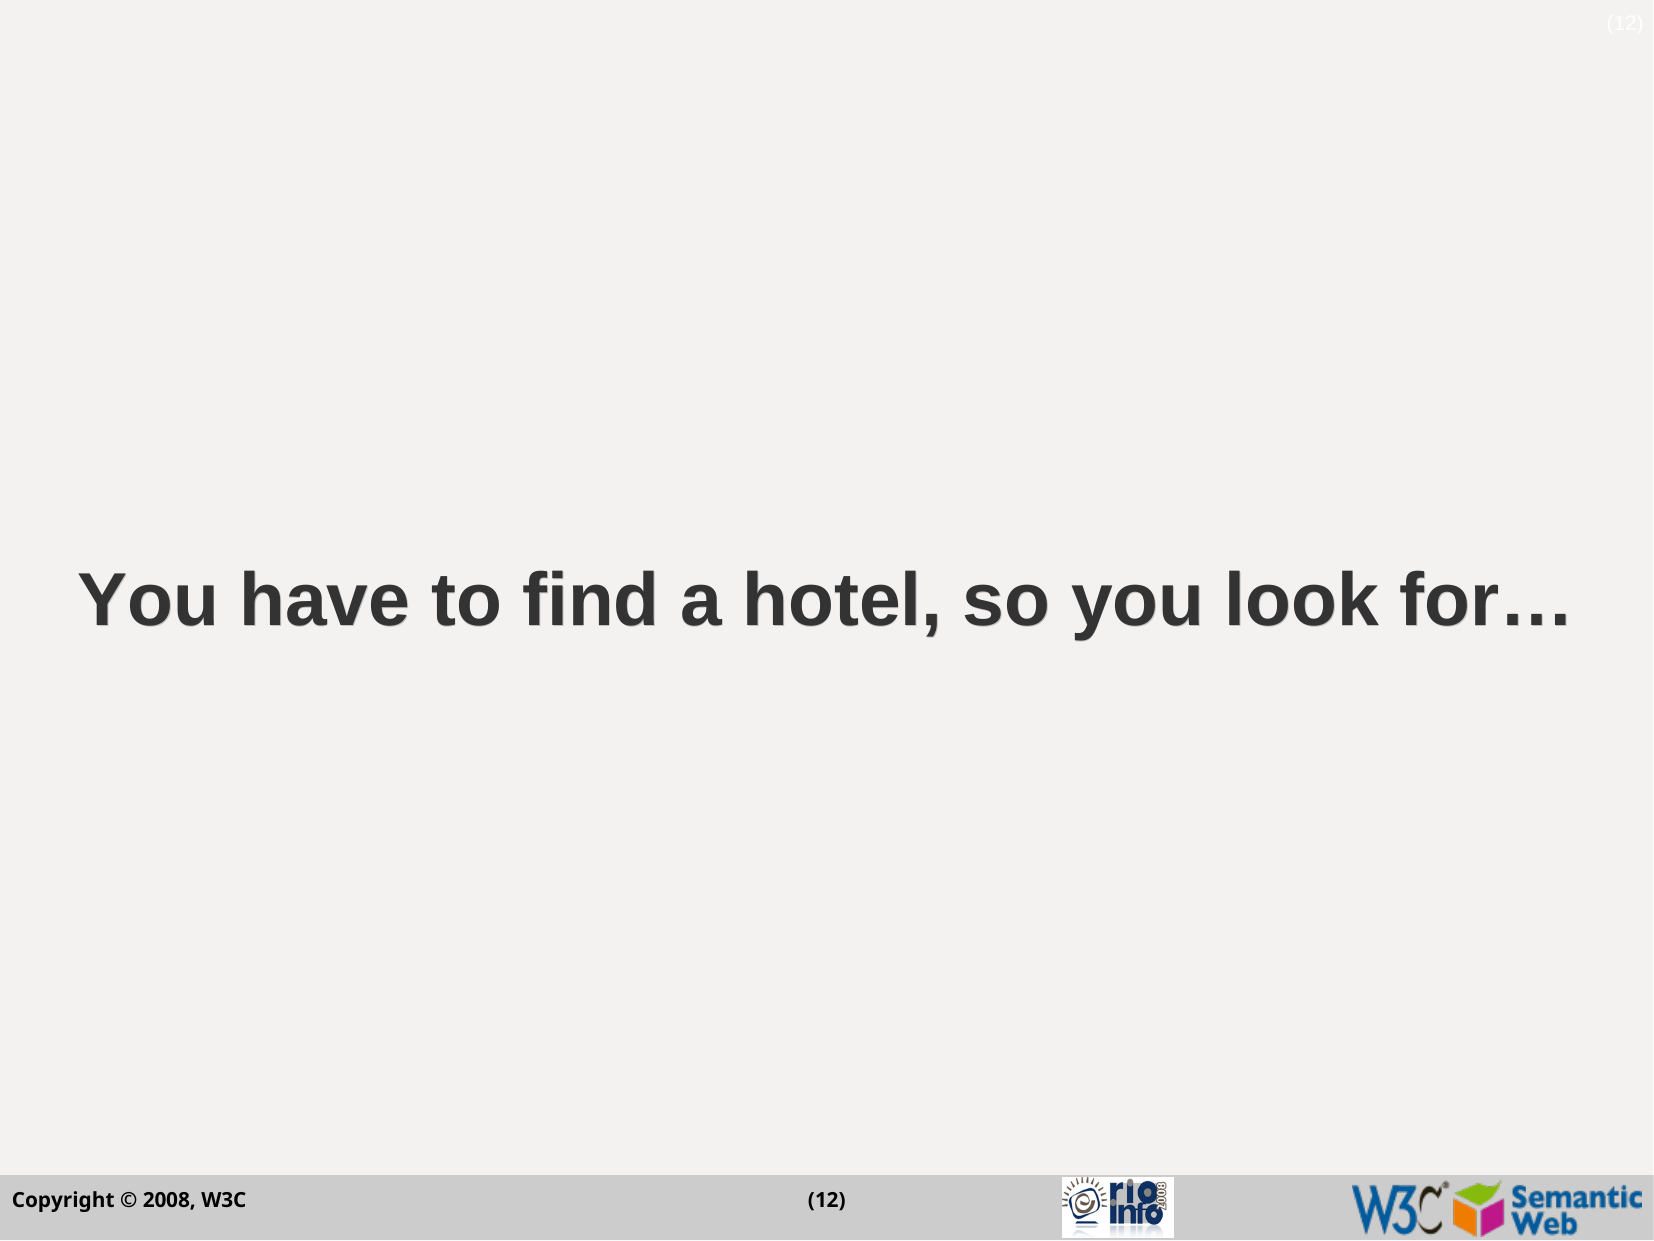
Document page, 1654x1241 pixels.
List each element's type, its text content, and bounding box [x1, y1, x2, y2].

title You have to find a hotel, so you look for… [59, 546, 1595, 650]
picture [1062, 1177, 1174, 1238]
picture [1352, 1178, 1642, 1237]
